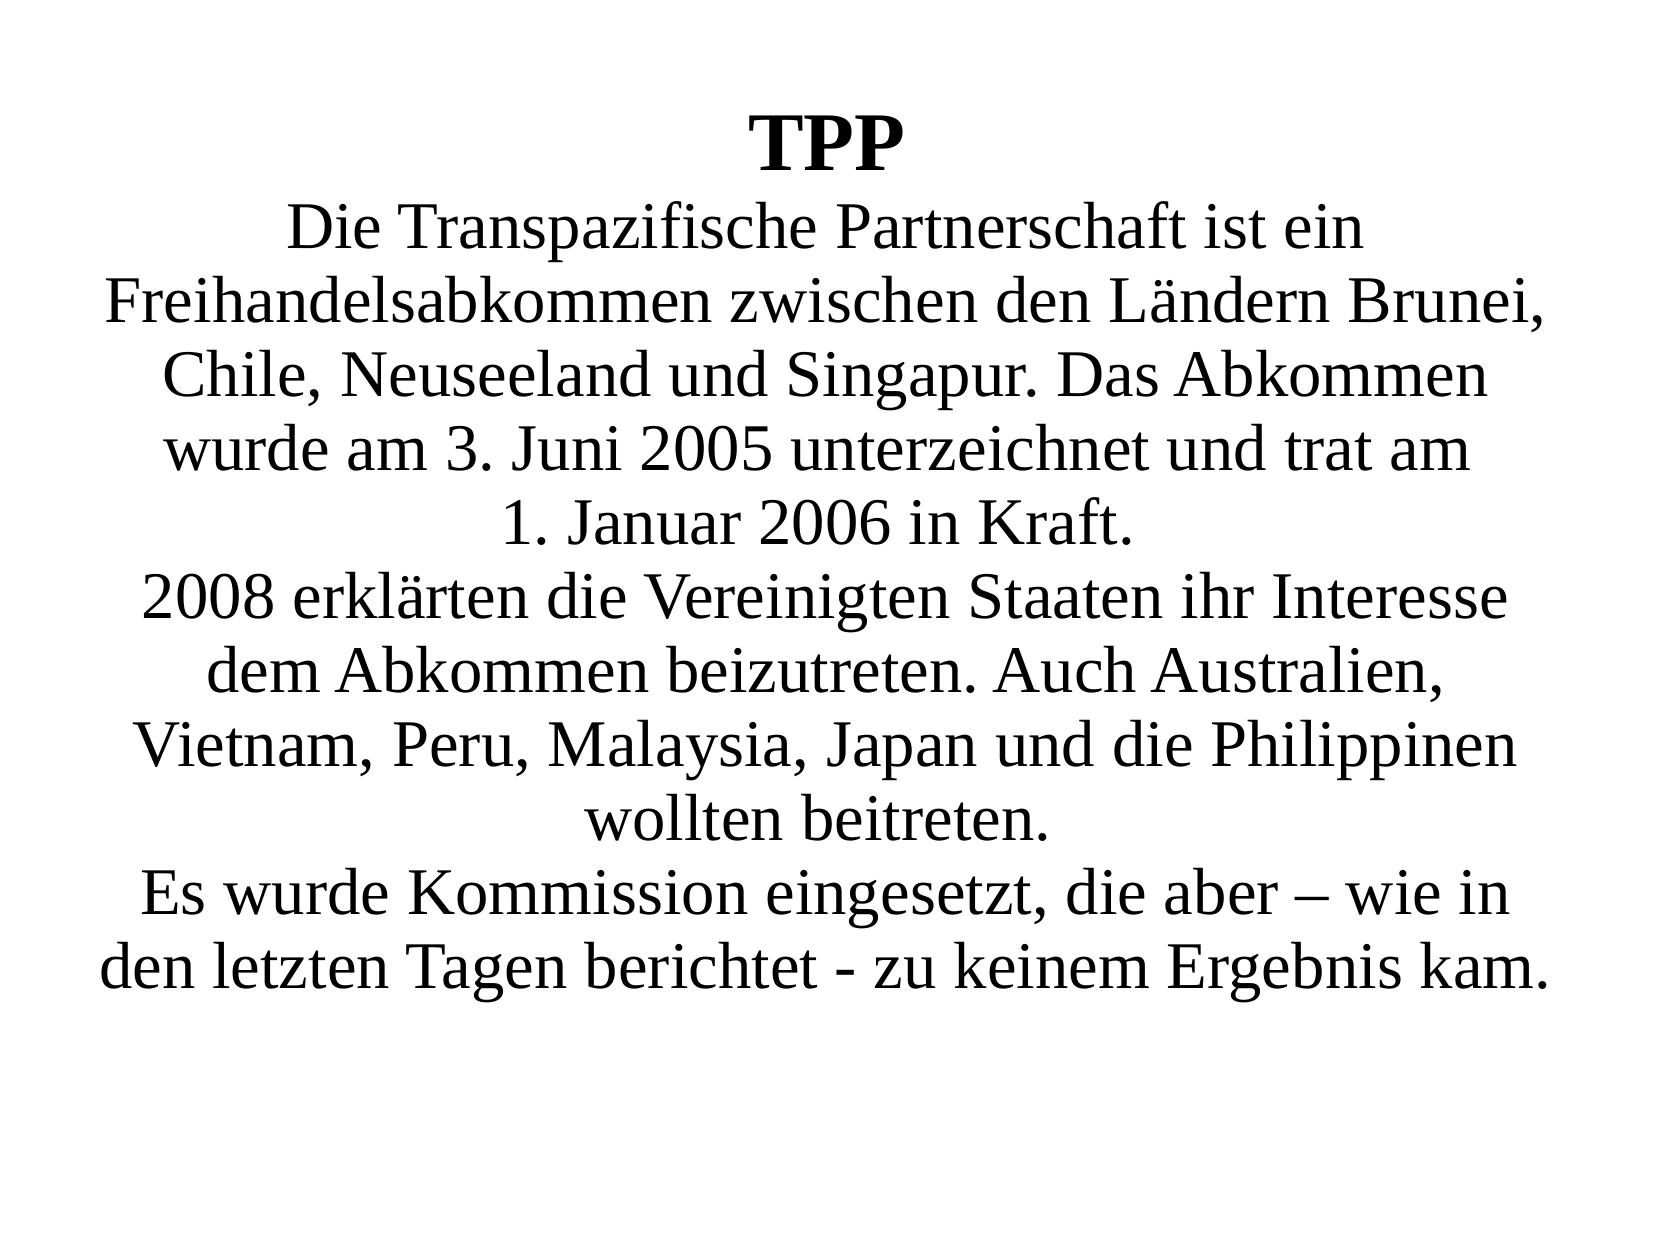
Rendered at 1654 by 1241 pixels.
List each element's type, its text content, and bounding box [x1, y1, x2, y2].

text_box TPP Die Transpazifische Partnerschaft ist ein Freihandelsabkommen zwischen den Ländern Brunei, Chile, Neuseeland und Singapur. Das Abkommen wurde am 3. Juni 2005 unterzeichnet und trat am 1. Januar 2006 in Kraft. 2008 erklärten die Vereinigten Staaten ihr Interesse dem Abkommen beizutreten. Auch Australien, Vietnam, Peru, Malaysia, Japan und die Philippinen wollten beitreten. Es wurde Kommission eingesetzt, die aber – wie in den letzten Tagen berichtet - zu keinem Ergebnis kam. [84, 89, 1583, 1011]
